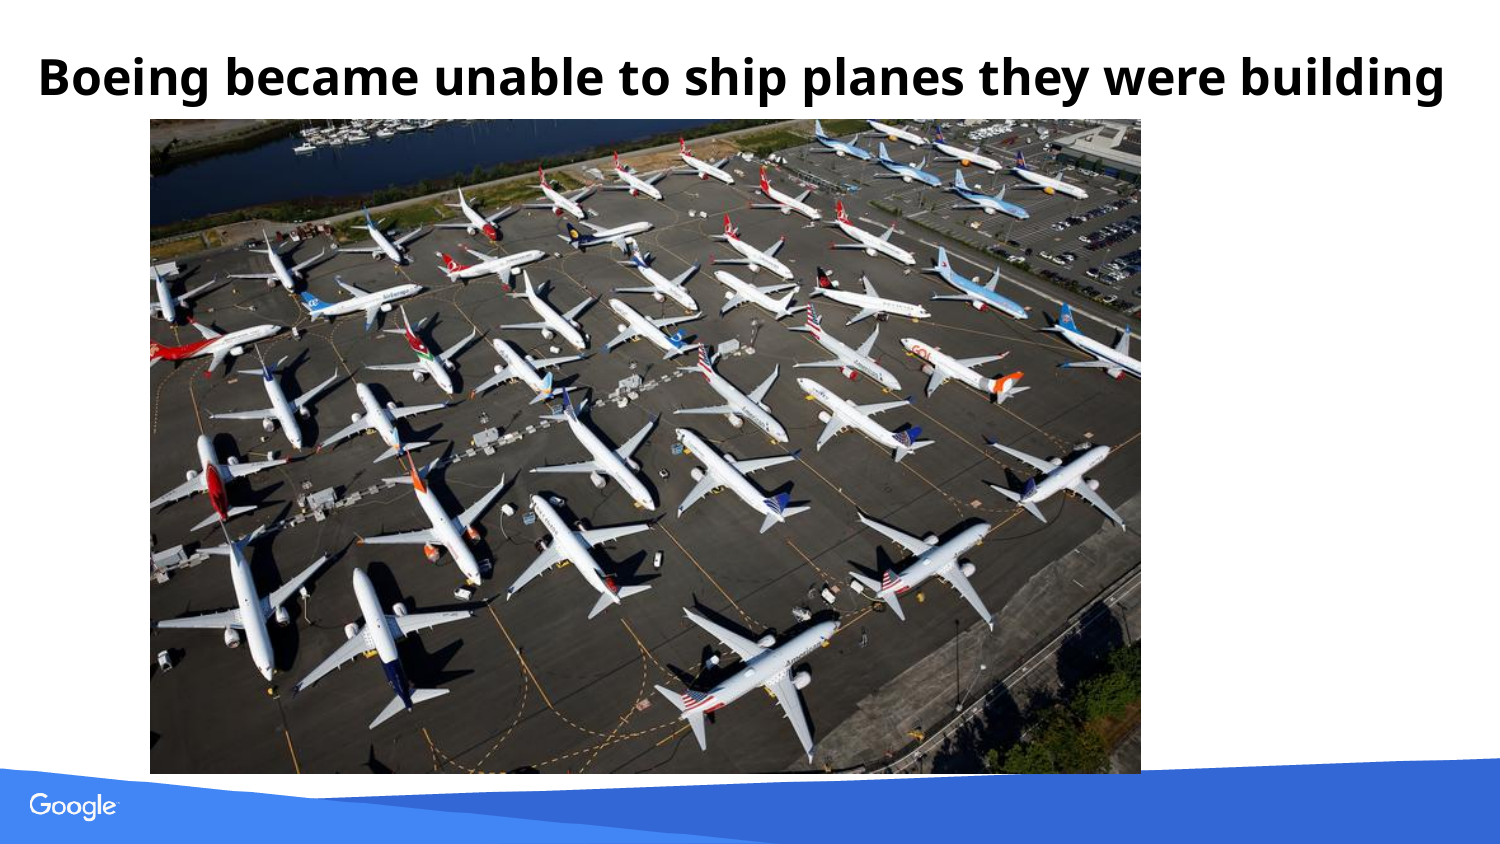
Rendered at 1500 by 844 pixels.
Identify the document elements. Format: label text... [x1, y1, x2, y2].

picture [0, 0, 1500, 844]
text_box Boeing became unable to ship planes they were building [22, 29, 1486, 110]
